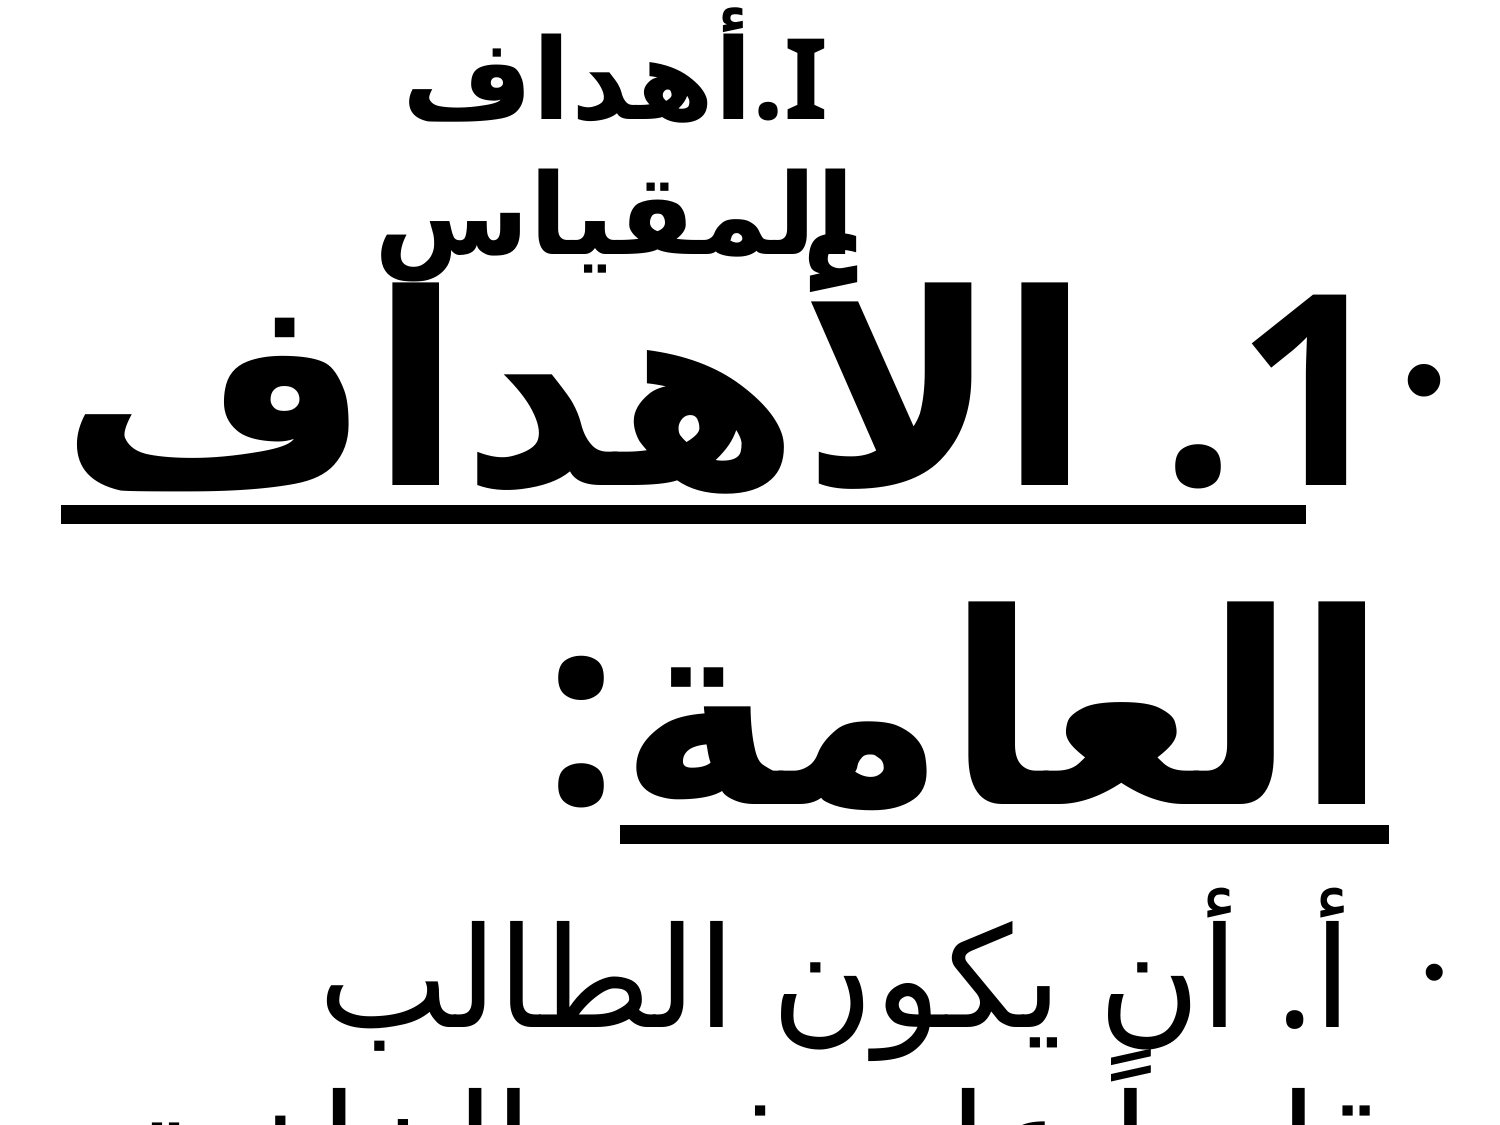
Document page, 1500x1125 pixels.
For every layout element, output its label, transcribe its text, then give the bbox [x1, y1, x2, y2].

list 1. الأهداف العامة: أ. أن يكون الطالب قادراً على فهم الخلفية التاريخية، الحضارية والسوسيوثقافية، السياسية كما الاقتصادية التي تتحكم في العلاقات الاورومغاربية. ب. أن يكون الطالب قادراً على التحكم في التقنيات اللازمة التي تسمح له بتحليل أثر التحولات الدولية الجديدة التي شهدها العالم في العقد الأخير من القرن العشرين على مسار العلاقات الاورومغاربية. ج. أن يكون الطالب قادراً على تحديد مختلف مشاريع التعاون والشراكة الاورومغاربية. د. أن يكون الطالب قادراً على التعرف على أهم العلاقات الدبلوماسية والأمنية التي تربط الضفتين. ه. أن يكون الطالب قادراً استيعاب أثر التفاعلات الثقافية والاجتماعية التي تربط بين شمال وجنوب البحر الأبيض المتوسط. و. أن يكون الطالب قادراً على تحليل واستشراف مستقبل العلاقات الاورومغاربية. [35, 210, 1461, 1125]
title I.أهداف المقياس [210, 0, 1020, 210]
